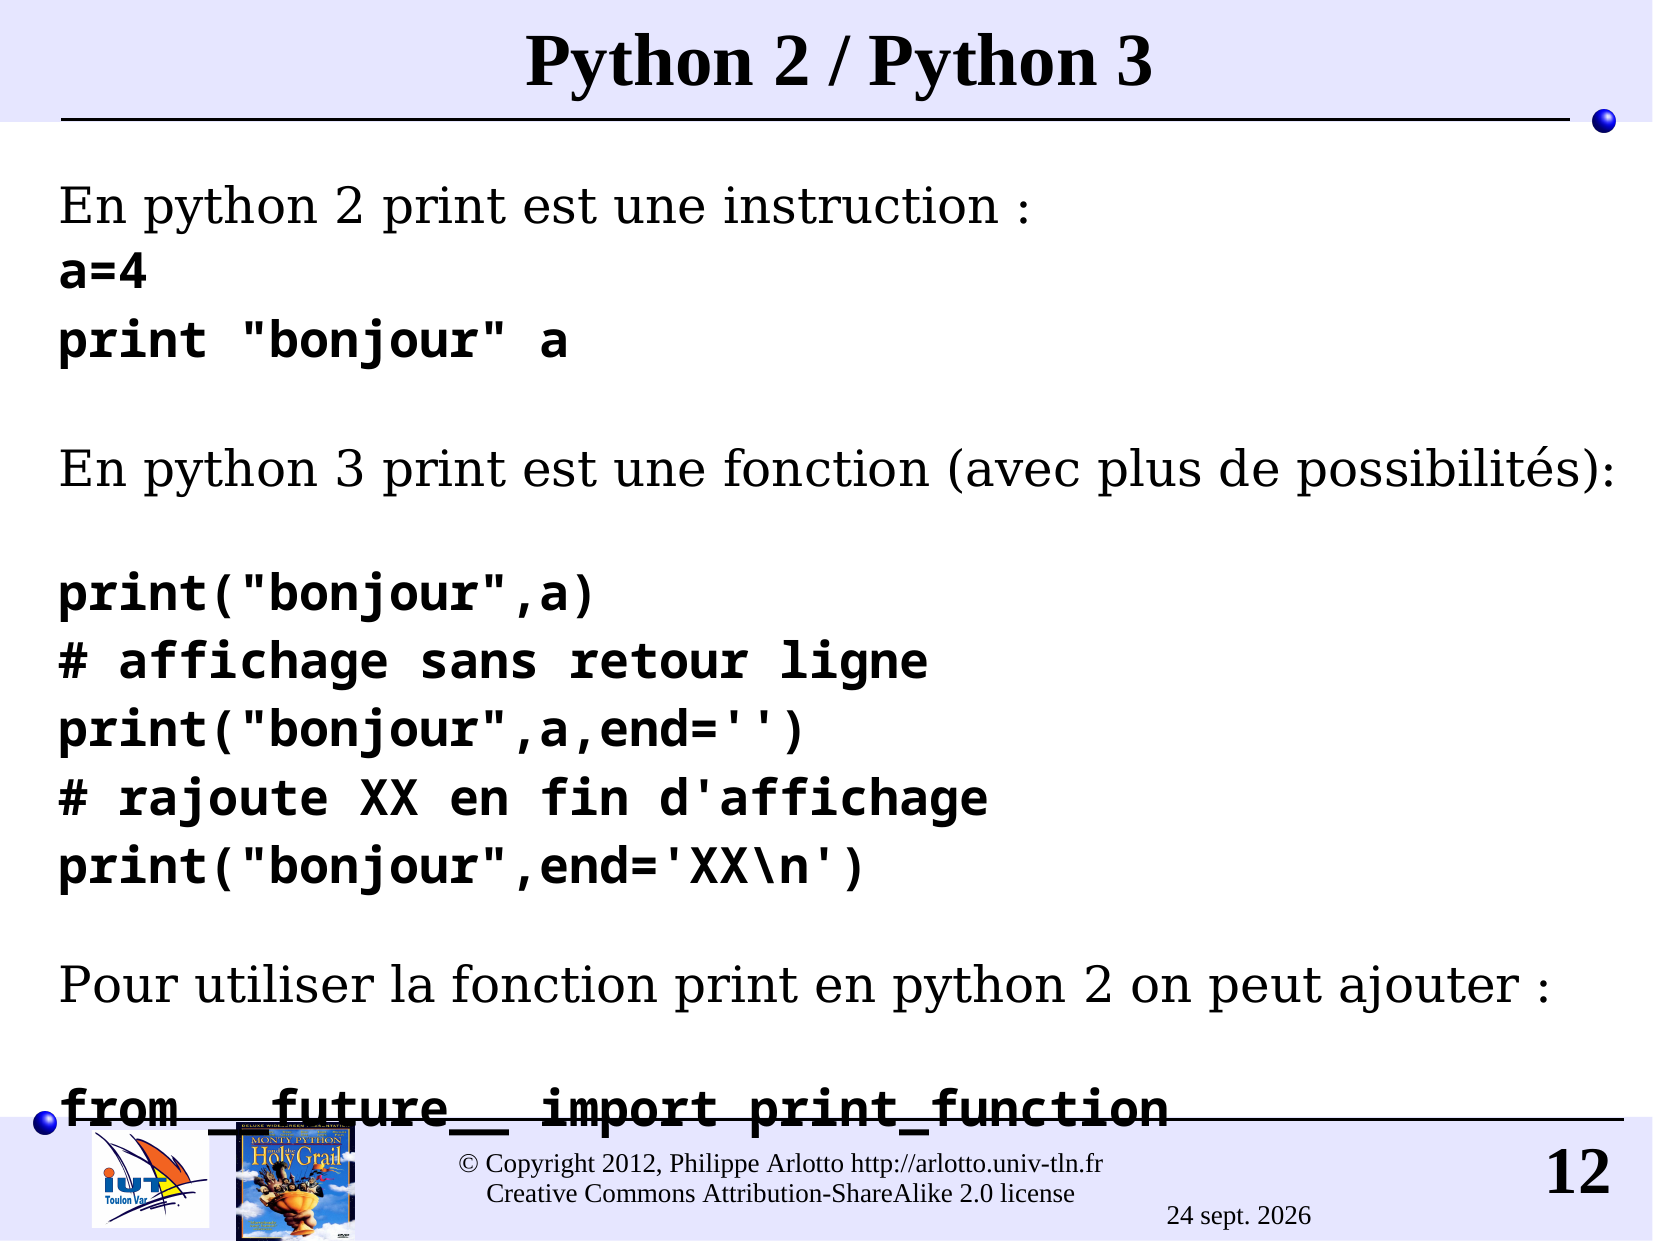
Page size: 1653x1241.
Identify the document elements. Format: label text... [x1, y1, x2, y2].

text_box En python 2 print est une instruction : a=4 print "bonjour" a En python 3 print est une fonction (avec plus de possibilités): print("bonjour",a) # affichage sans retour ligne print("bonjour",a,end='') # rajoute XX en fin d'affichage print("bonjour",end='XX\n') Pour utiliser la fonction print en python 2 on peut ajouter : from __future__ import print_function [59, 177, 1619, 1061]
title Python 2 / Python 3 [95, 14, 1585, 107]
picture [236, 1122, 355, 1241]
